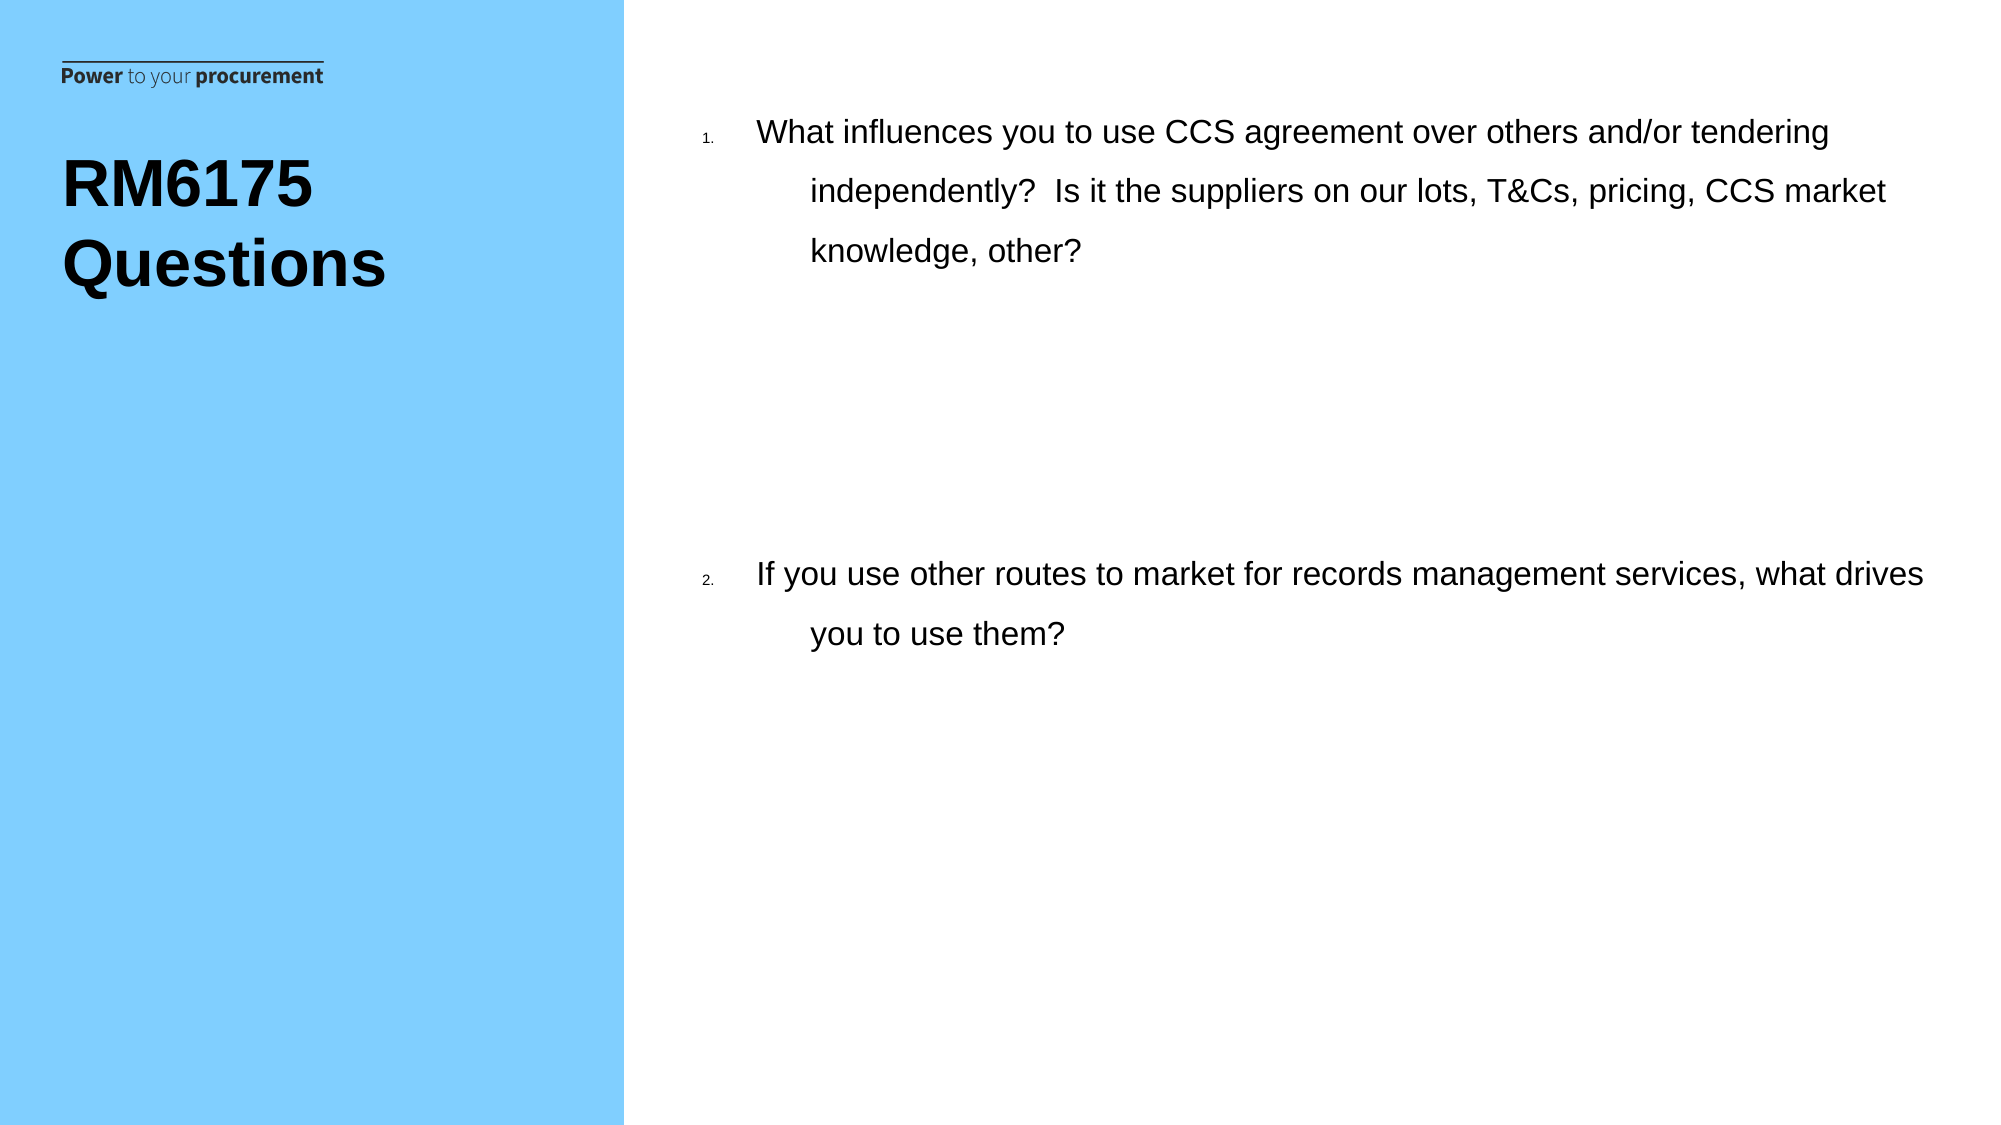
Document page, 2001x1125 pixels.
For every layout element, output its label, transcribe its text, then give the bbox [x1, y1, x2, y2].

title What influences you to use CCS agreement over others and/or tendering independently? Is it the suppliers on our lots, T&Cs, pricing, CCS market knowledge, other? If you use other routes to market for records management services, what drives you to use them? [660, 89, 1937, 885]
title RM6175 Questions [62, 139, 564, 279]
